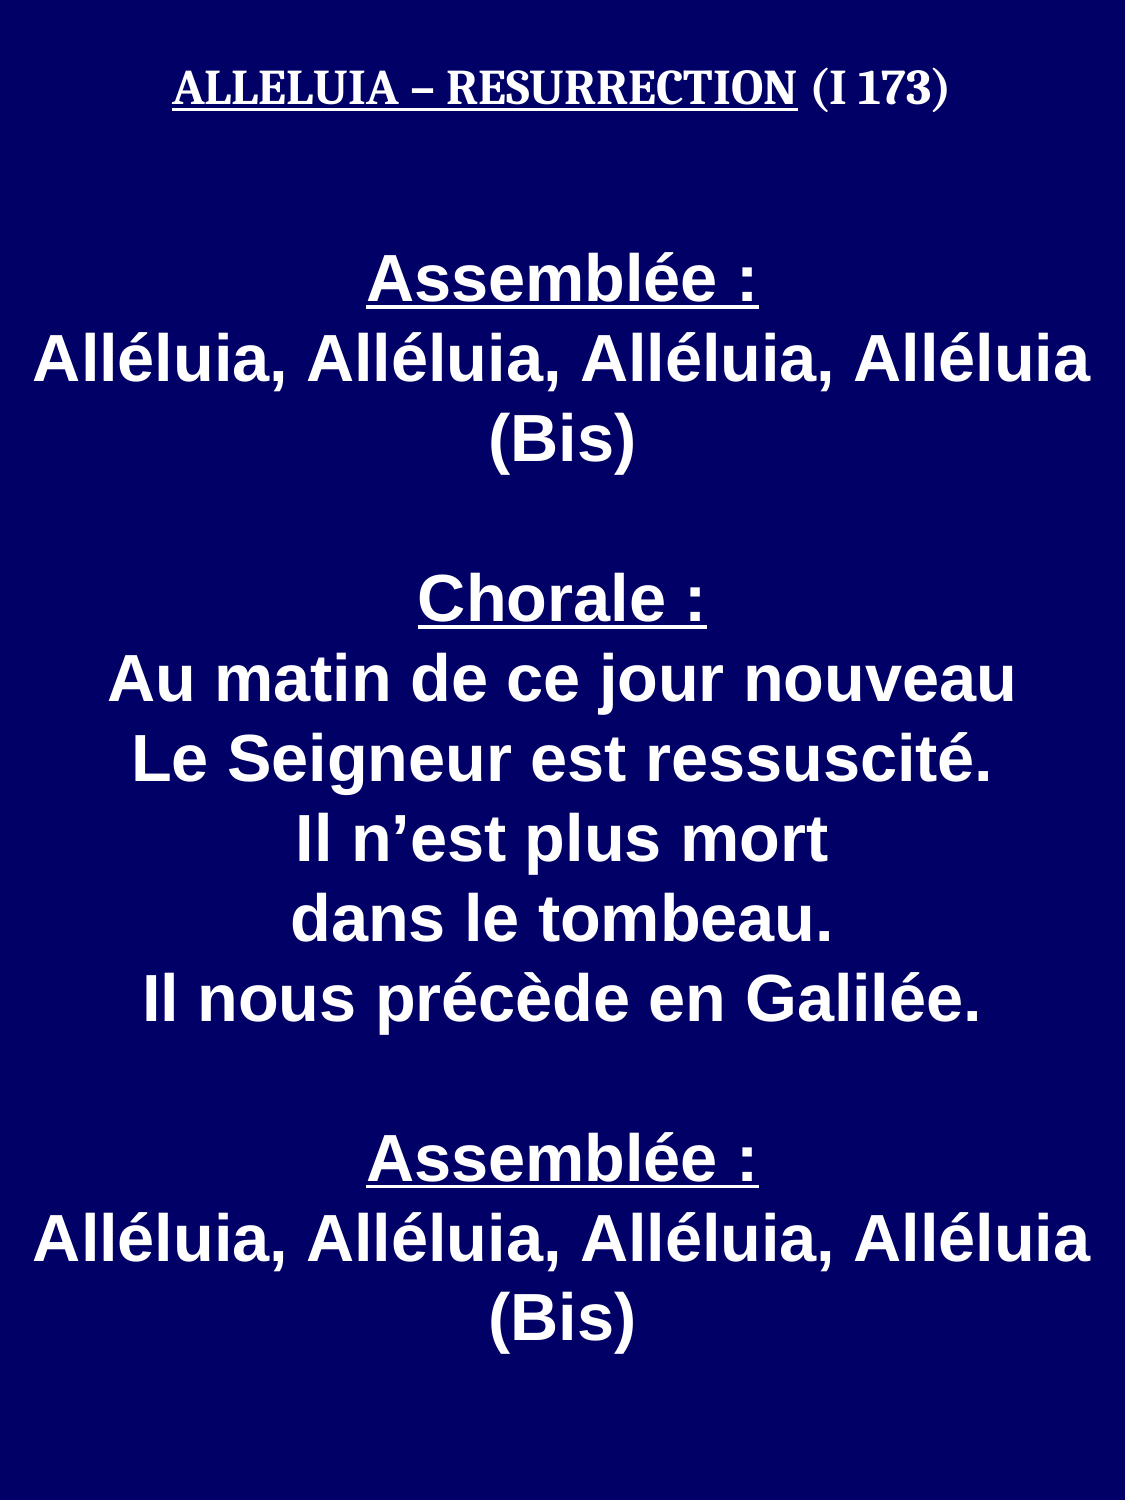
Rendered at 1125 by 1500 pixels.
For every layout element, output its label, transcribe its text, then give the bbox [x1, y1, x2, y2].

text_box ALLELUIA – RESURRECTION (I 173) Assemblée : Alléluia, Alléluia, Alléluia, Alléluia (Bis) Chorale : Au matin de ce jour nouveau Le Seigneur est ressuscité. Il n’est plus mort dans le tombeau. Il nous précède en Galilée. Assemblée : Alléluia, Alléluia, Alléluia, Alléluia (Bis) [0, 47, 1125, 1362]
